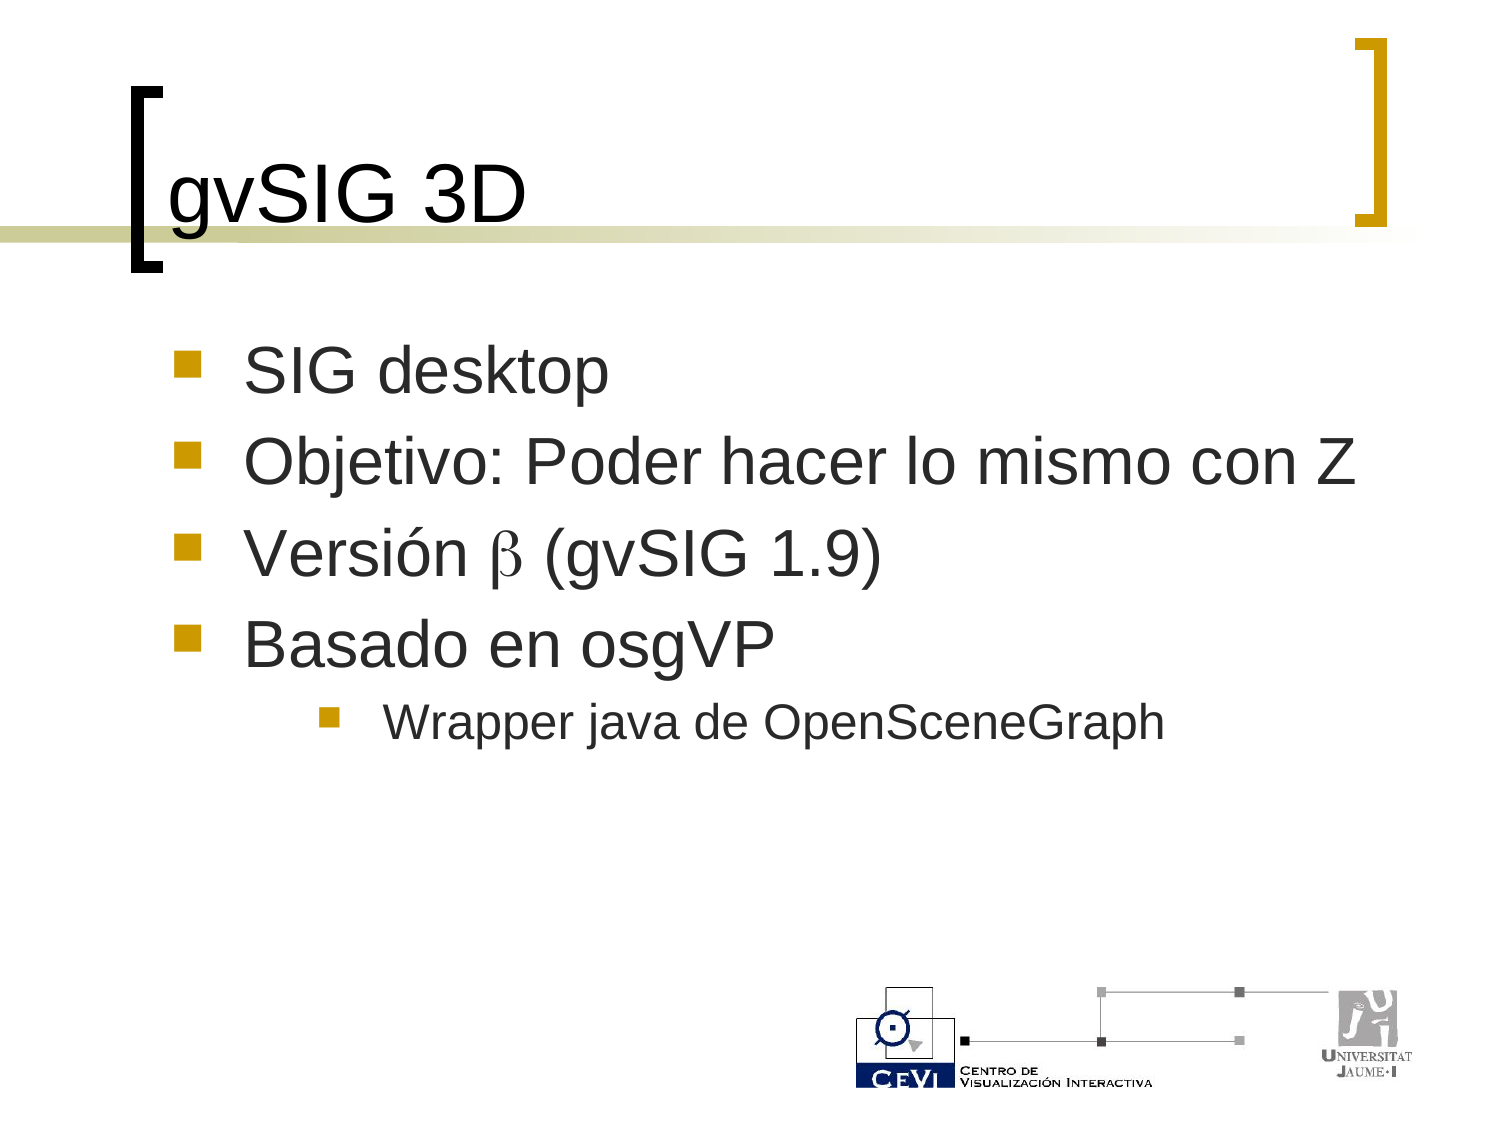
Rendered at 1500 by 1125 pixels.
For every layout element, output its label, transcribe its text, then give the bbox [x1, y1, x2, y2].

title gvSIG 3D [152, 15, 1328, 248]
list SIG desktop Objetivo: Poder hacer lo mismo con Z Versión  (gvSIG 1.9) Basado en osgVP Wrapper java de OpenSceneGraph [155, 324, 1413, 1001]
picture [856, 1001, 1412, 1088]
